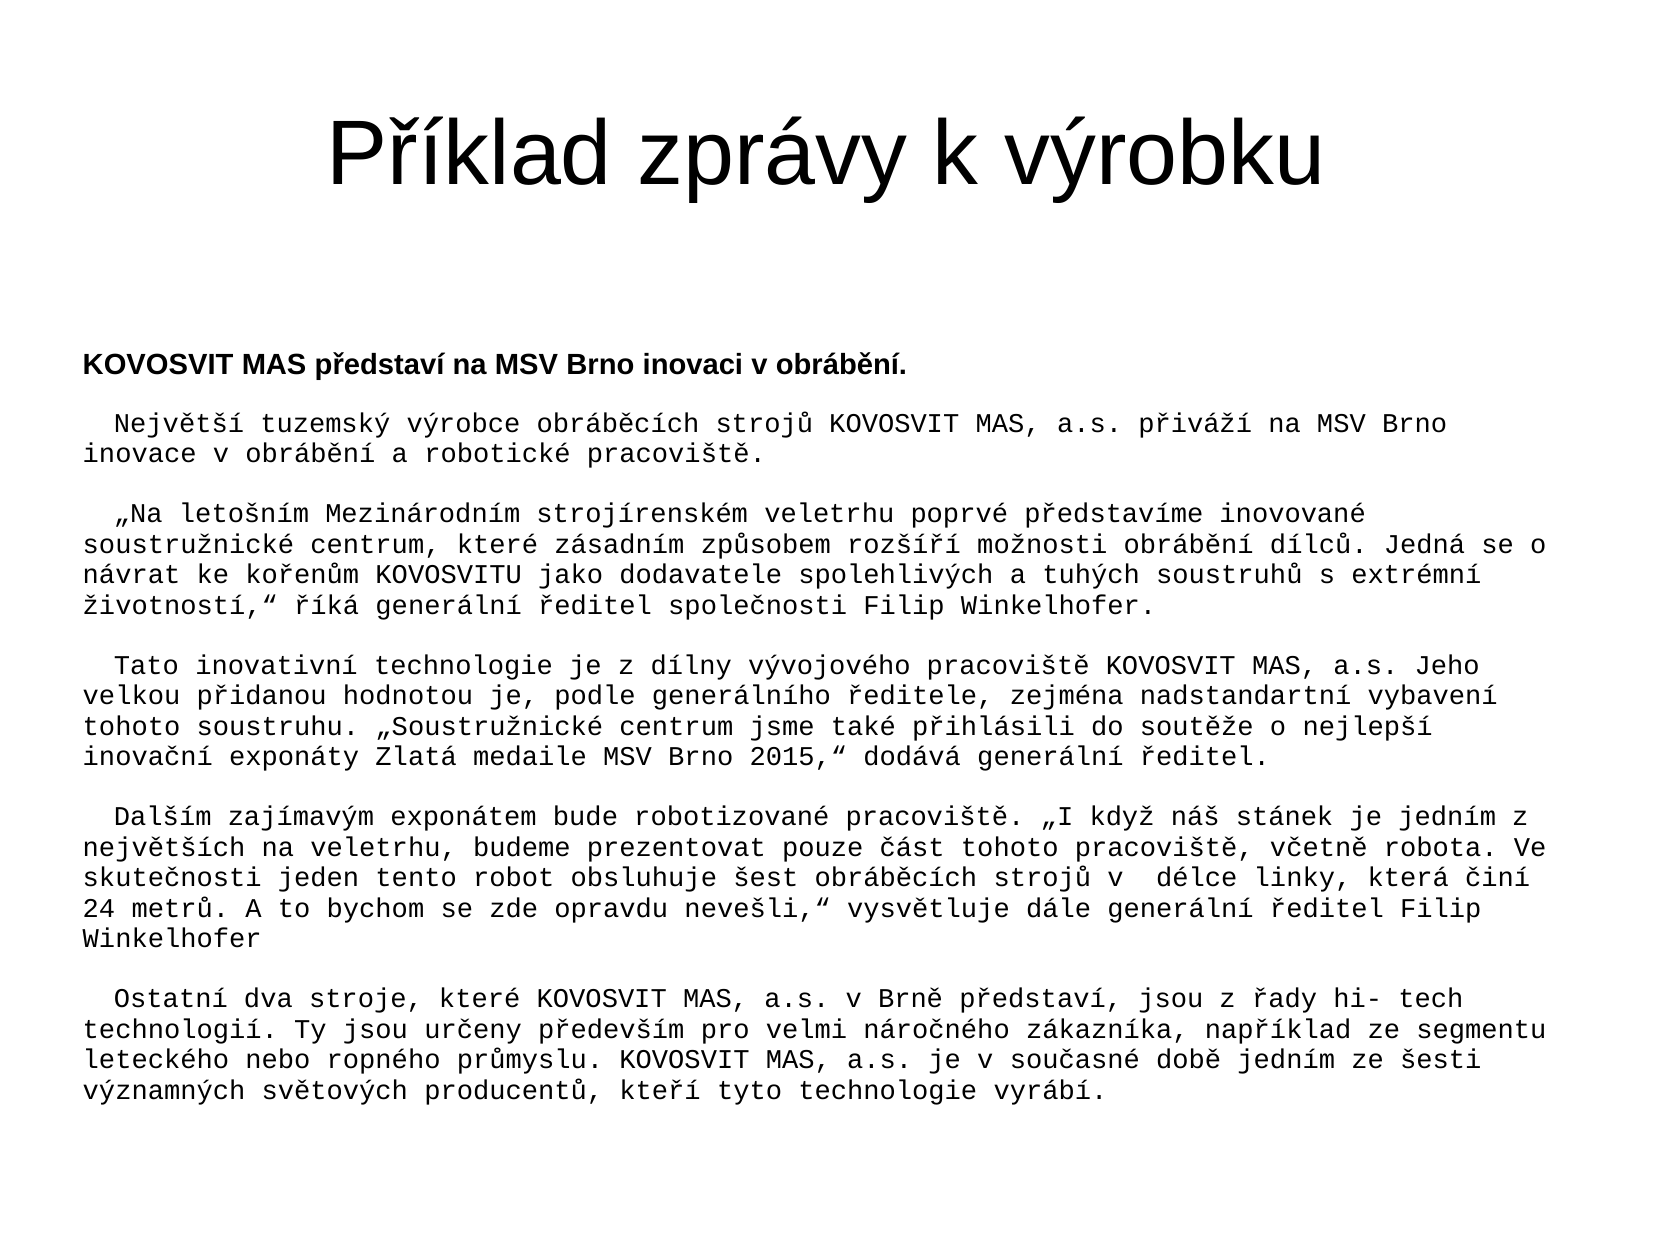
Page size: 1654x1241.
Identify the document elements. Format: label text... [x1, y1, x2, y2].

list KOVOSVIT MAS představí na MSV Brno inovaci v obrábění. Největší tuzemský výrobce obráběcích strojů KOVOSVIT MAS, a.s. přiváží na MSV Brno inovace v obrábění a robotické pracoviště. „Na letošním Mezinárodním strojírenském veletrhu poprvé představíme inovované soustružnické centrum, které zásadním způsobem rozšíří možnosti obrábění dílců. Jedná se o návrat ke kořenům KOVOSVITU jako dodavatele spolehlivých a tuhých soustruhů s extrémní životností,“ říká generální ředitel společnosti Filip Winkelhofer. Tato inovativní technologie je z dílny vývojového pracoviště KOVOSVIT MAS, a.s. Jeho velkou přidanou hodnotou je, podle generálního ředitele, zejména nadstandartní vybavení tohoto soustruhu. „Soustružnické centrum jsme také přihlásili do soutěže o nejlepší inovační exponáty Zlatá medaile MSV Brno 2015,“ dodává generální ředitel. Dalším zajímavým exponátem bude robotizované pracoviště. „I když náš stánek je jedním z největších na veletrhu, budeme prezentovat pouze část tohoto pracoviště, včetně robota. Ve skutečnosti jeden tento robot obsluhuje šest obráběcích strojů v délce linky, která činí 24 metrů. A to bychom se zde opravdu nevešli,“ vysvětluje dále generální ředitel Filip Winkelhofer Ostatní dva stroje, které KOVOSVIT MAS, a.s. v Brně představí, jsou z řady hi- tech technologií. Ty jsou určeny především pro velmi náročného zákazníka, například ze segmentu leteckého nebo ropného průmyslu. KOVOSVIT MAS, a.s. je v současné době jedním ze šesti významných světových producentů, kteří tyto technologie vyrábí. [82, 290, 1571, 1109]
title Příklad zprávy k výrobku [82, 49, 1571, 257]
